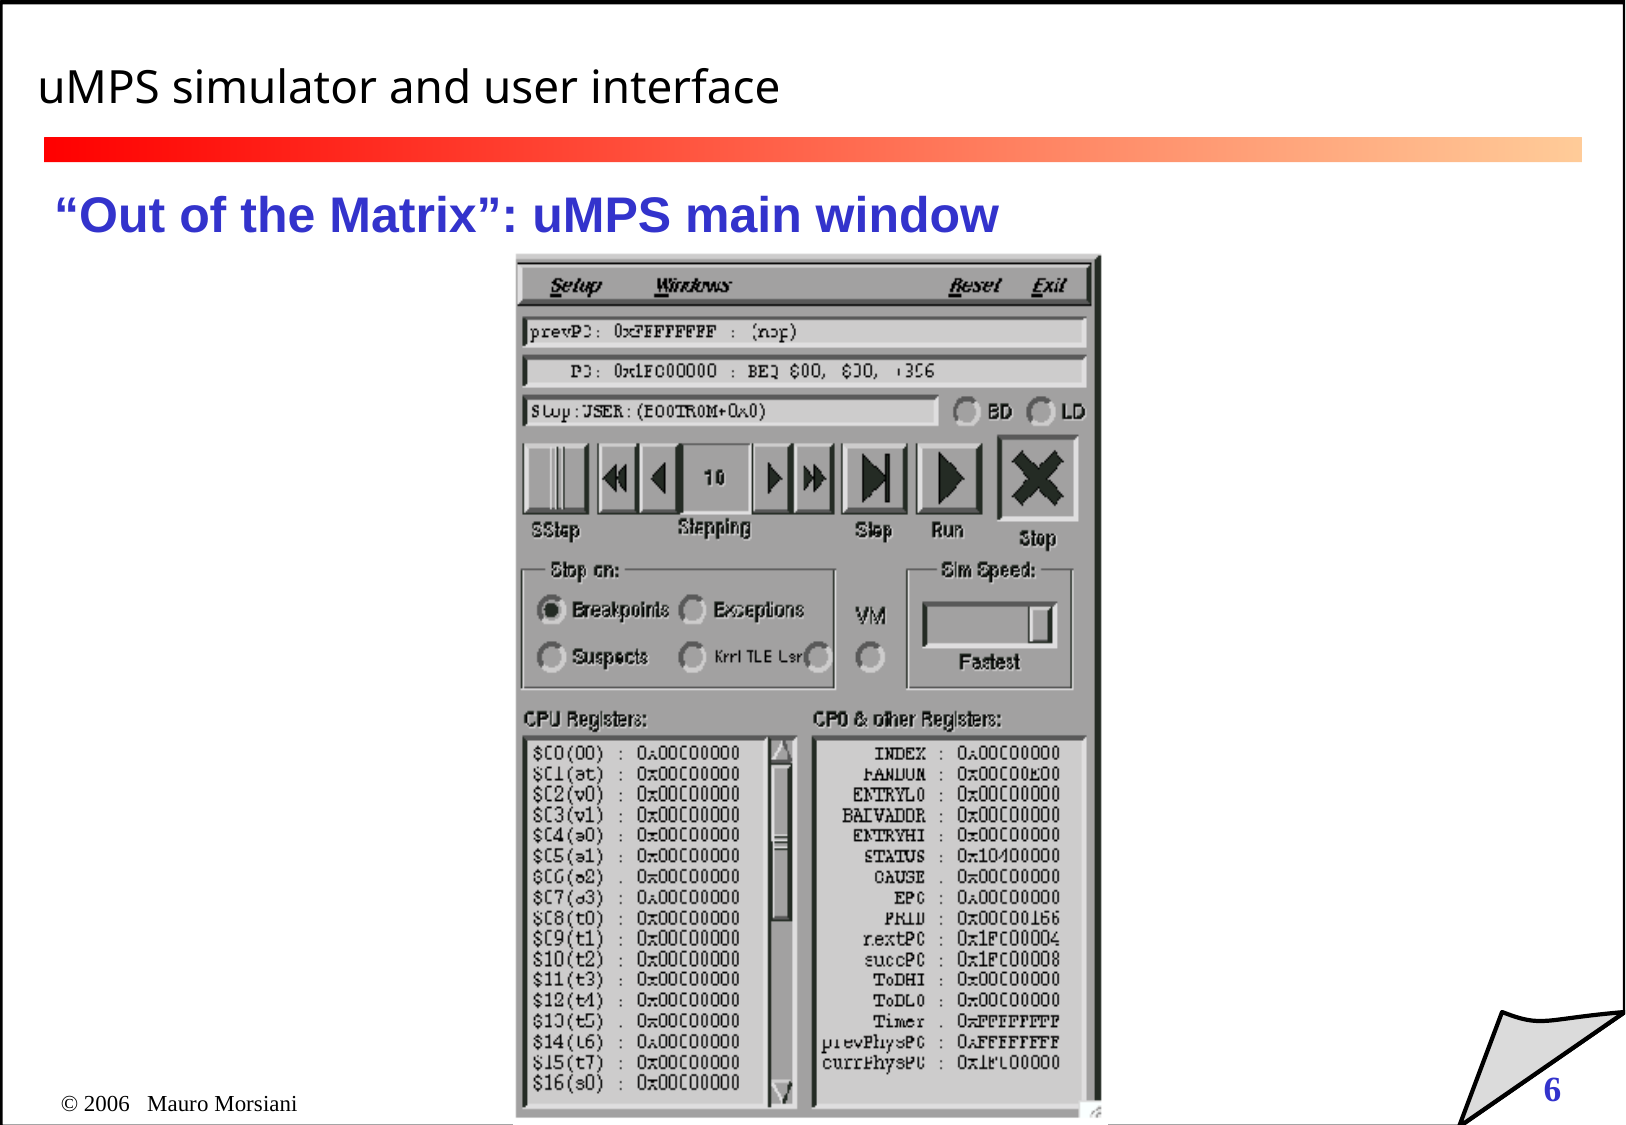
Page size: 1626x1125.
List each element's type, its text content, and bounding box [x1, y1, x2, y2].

title uMPS simulator and user interface [37, 44, 1587, 130]
list “Out of the Matrix”: uMPS main window [54, 187, 1557, 492]
picture [513, 492, 1108, 1125]
